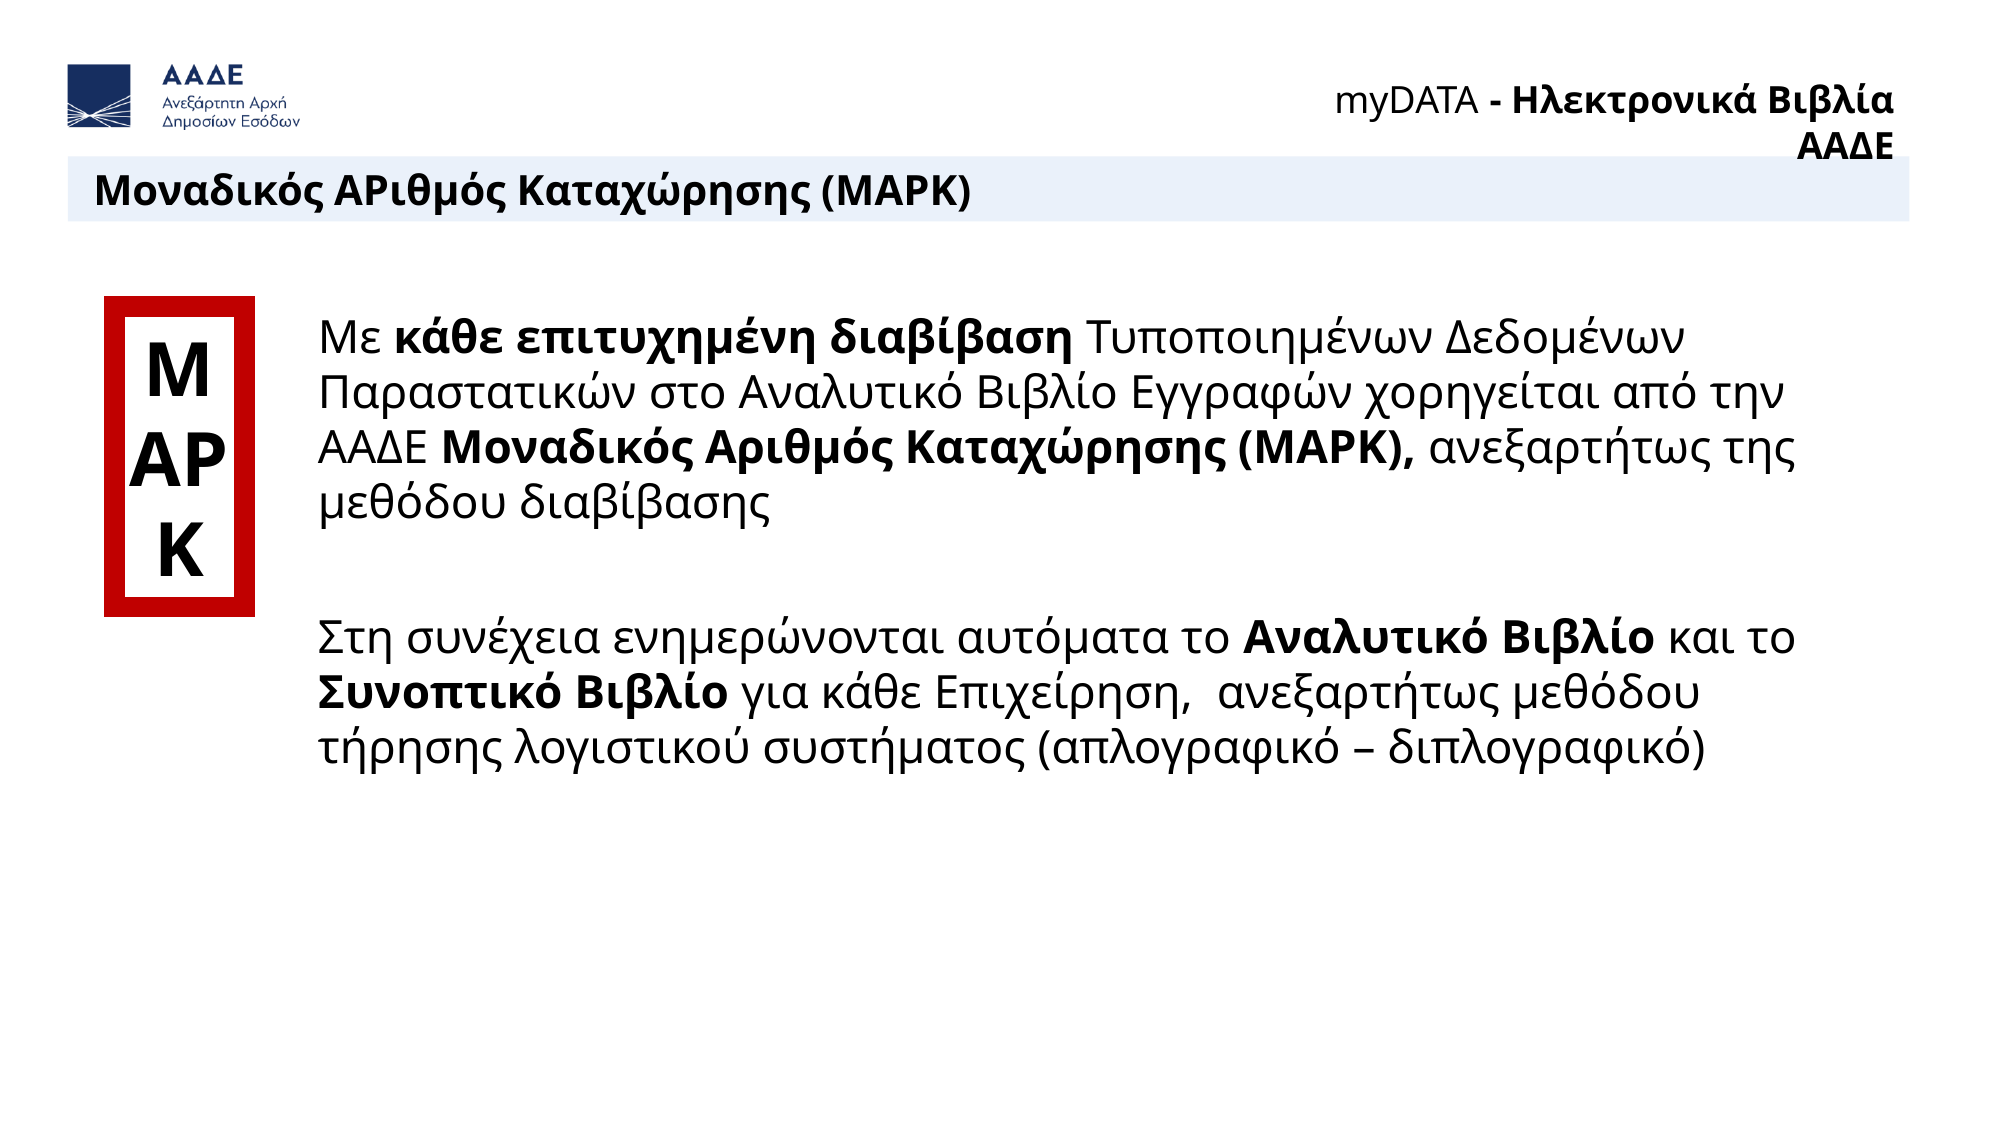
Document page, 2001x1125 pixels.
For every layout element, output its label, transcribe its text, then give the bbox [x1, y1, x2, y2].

text_box ΜΑΡΚ [114, 306, 245, 607]
text_box Με κάθε επιτυχημένη διαβίβαση Τυποποιημένων Δεδομένων Παραστατικών στο Αναλυτικό Βιβλίο Εγγραφών χορηγείται από την ΑΑΔΕ Μοναδικός Αριθμός Καταχώρησης (ΜΑΡΚ), ανεξαρτήτως της μεθόδου διαβίβασης Στη συνέχεια ενημερώνονται αυτόματα το Αναλυτικό Βιβλίο και το Συνοπτικό Βιβλίο για κάθε Επιχείρηση, ανεξαρτήτως μεθόδου τήρησης λογιστικού συστήματος (απλογραφικό – διπλογραφικό) [303, 300, 1910, 780]
picture [67, 64, 304, 130]
text_box myDATA - Ηλεκτρονικά Βιβλία ΑΑΔΕ [1271, 64, 1910, 175]
text_box Μοναδικός ΑΡιθμός Καταχώρησης (ΜΑΡΚ) [67, 156, 1910, 222]
